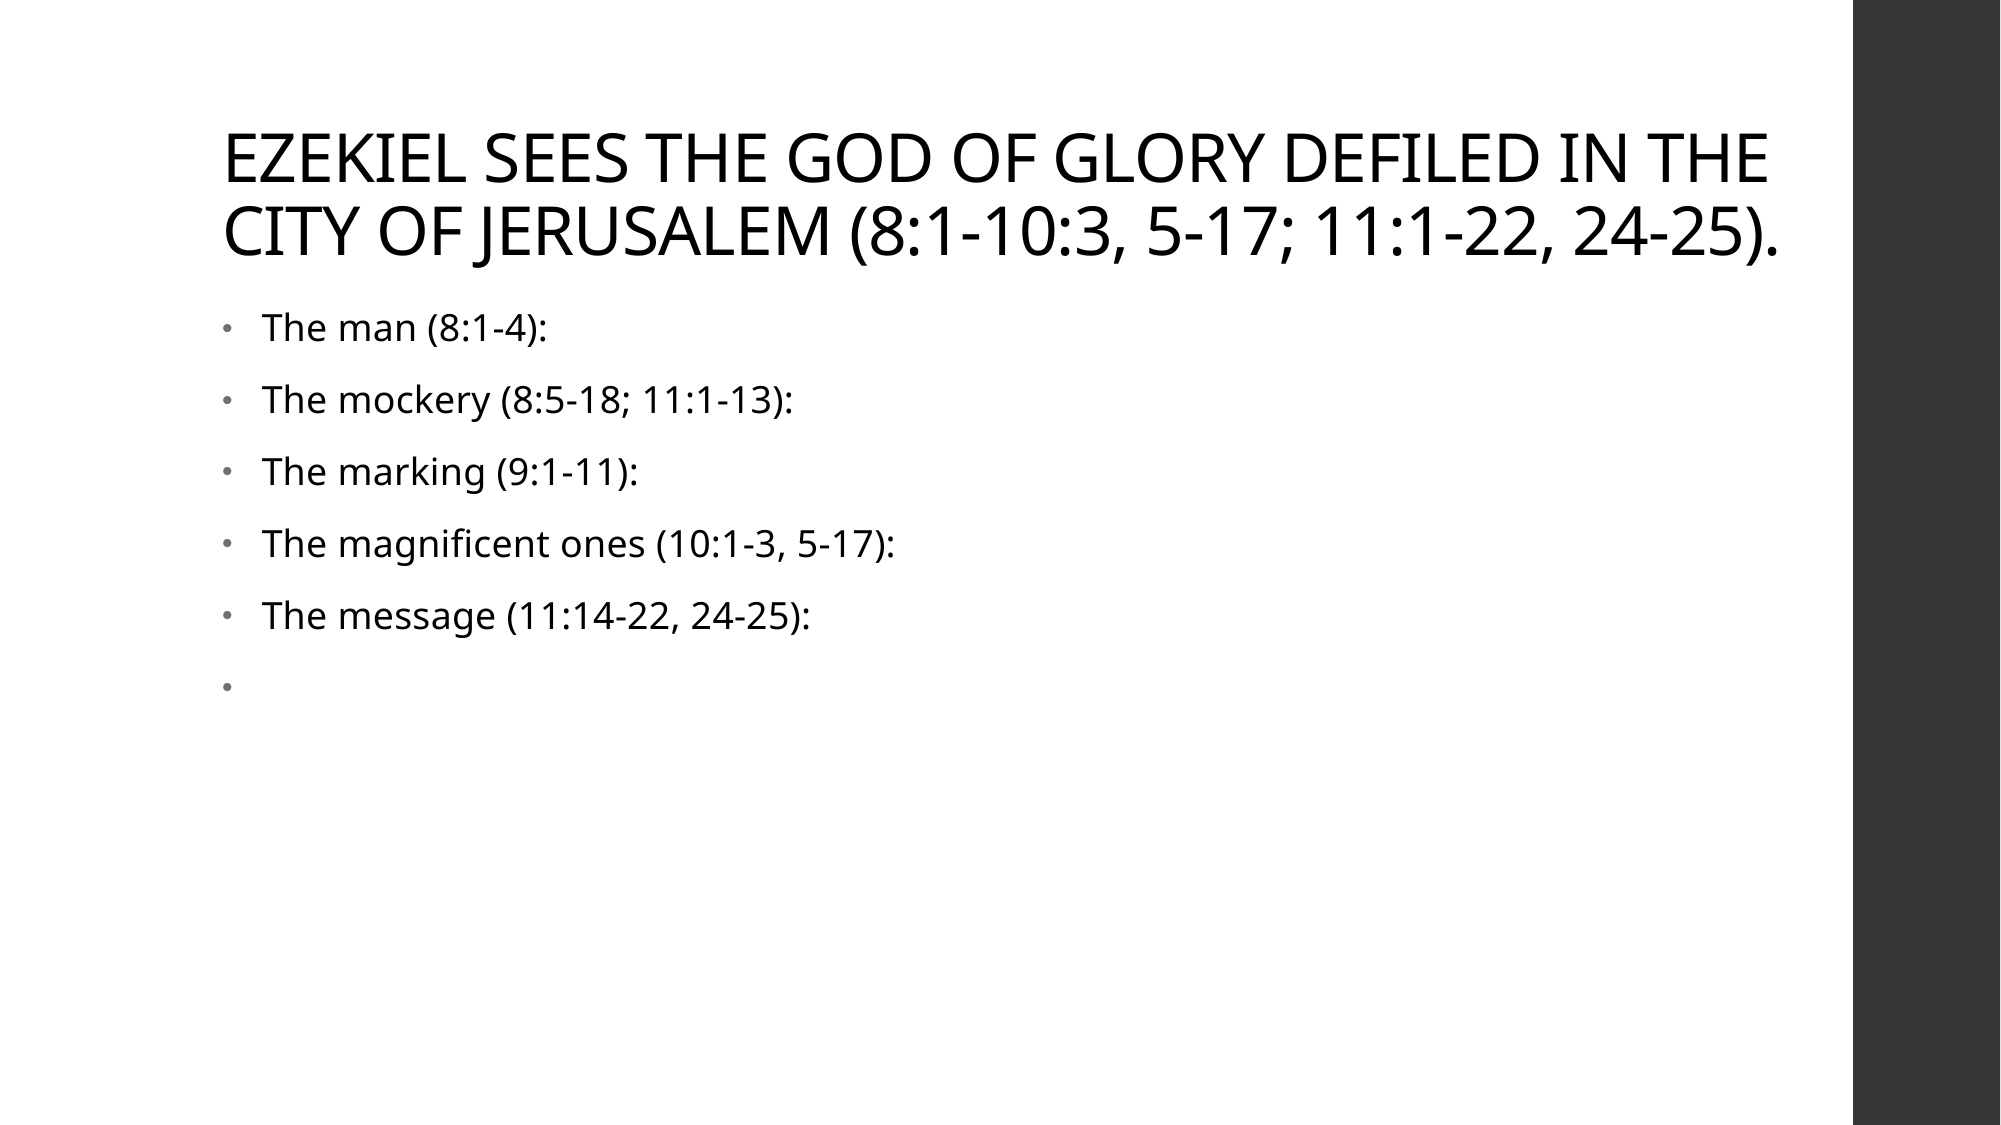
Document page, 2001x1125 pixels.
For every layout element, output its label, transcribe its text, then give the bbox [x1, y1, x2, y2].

list The man (8:1-4): The mockery (8:5-18; 11:1-13): The marking (9:1-11): The magnificent ones (10:1-3, 5-17): The message (11:14-22, 24-25): [206, 299, 1617, 1014]
title EZEKIEL SEES THE GOD OF GLORY DEFILED IN THE CITY OF JERUSALEM (8:1-10:3, 5-17; 11:1-22, 24-25). [206, 60, 1797, 278]
